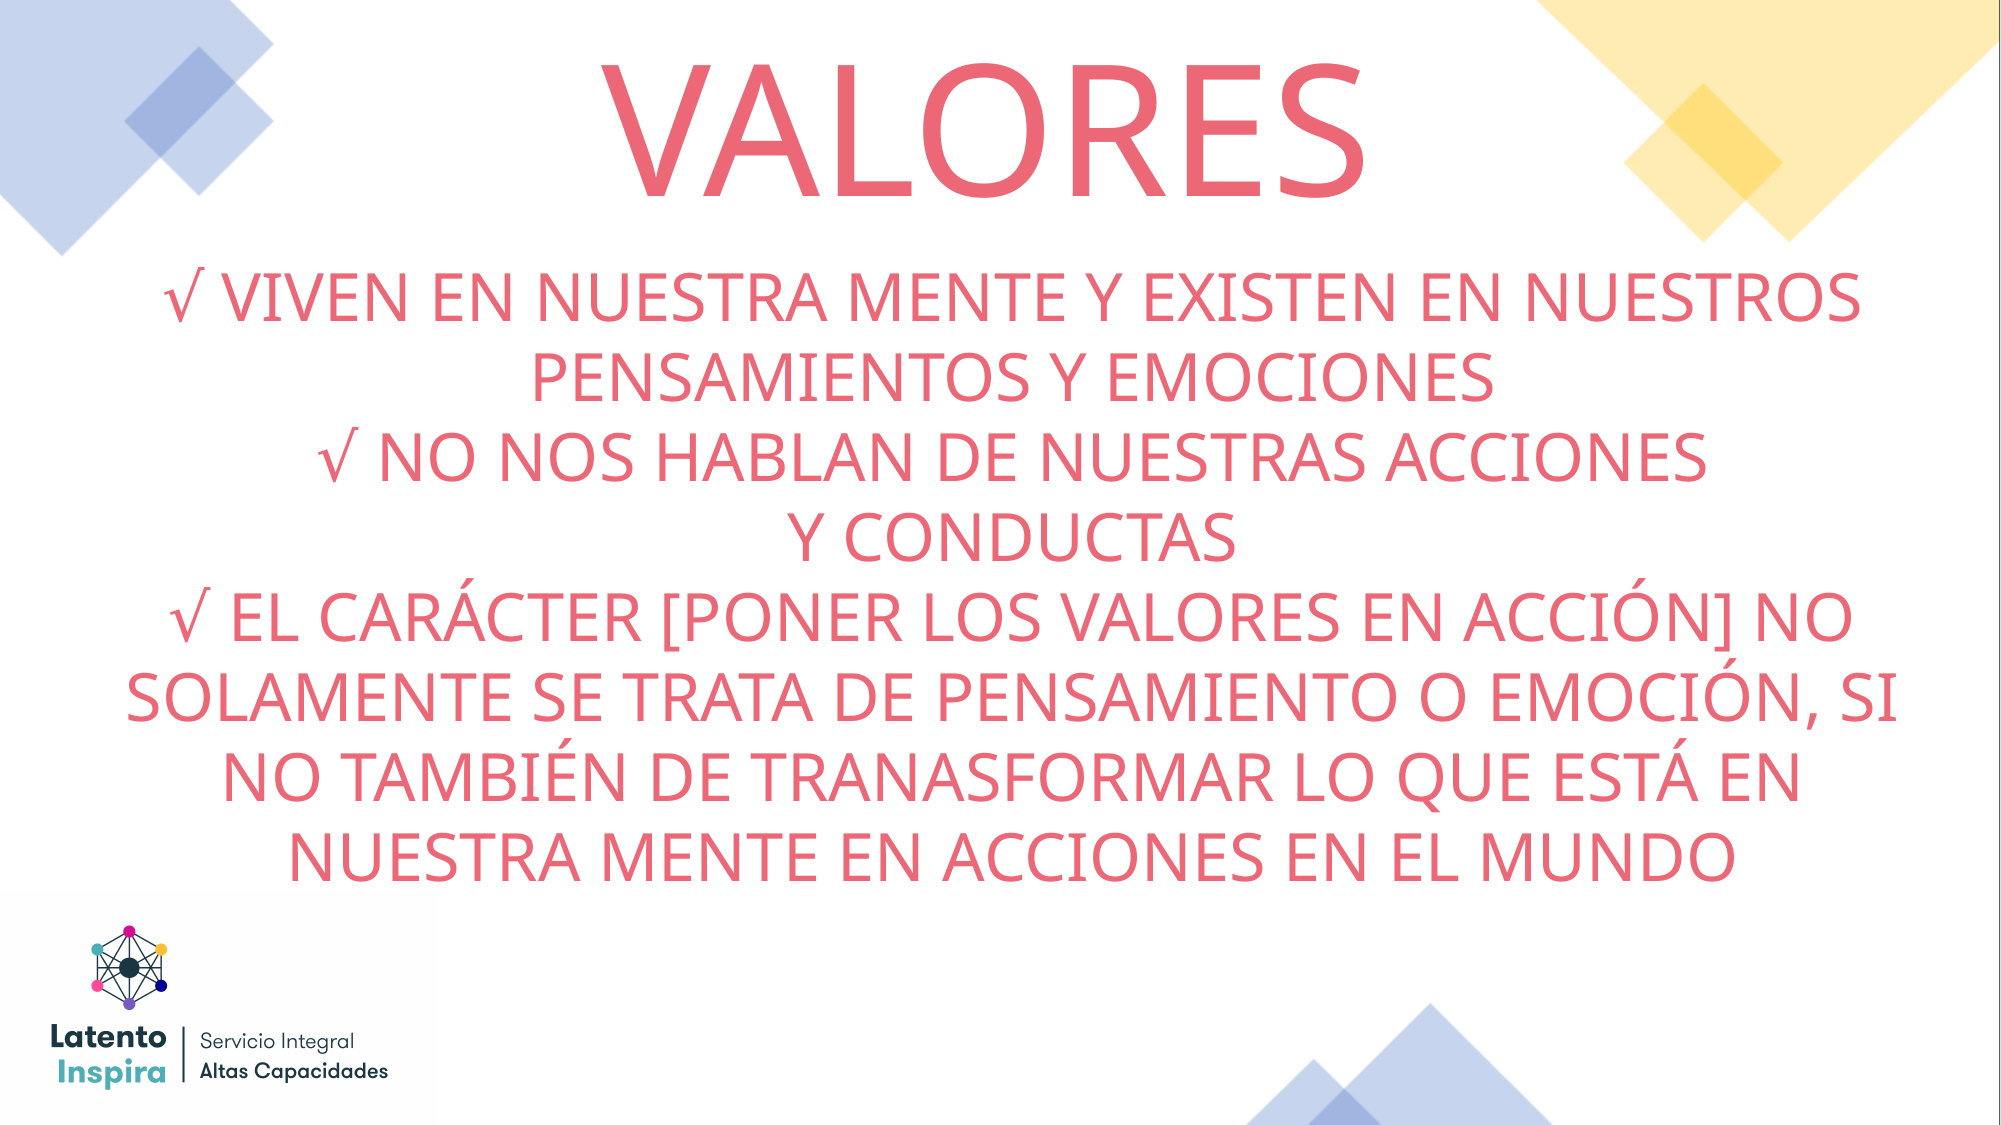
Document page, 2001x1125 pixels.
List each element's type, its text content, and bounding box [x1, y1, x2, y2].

text_box √ VIVEN EN NUESTRA MENTE Y EXISTEN EN NUESTROS PENSAMIENTOS Y EMOCIONES √ NO NOS HABLAN DE NUESTRAS ACCIONES Y CONDUCTAS √ EL CARÁCTER [PONER LOS VALORES EN ACCIÓN] NO SOLAMENTE SE TRATA DE PENSAMIENTO O EMOCIÓN, SI NO TAMBIÉN DE TRANASFORMAR LO QUE ESTÁ EN NUESTRA MENTE EN ACCIONES EN EL MUNDO [54, 247, 1972, 903]
picture [0, 0, 2001, 1125]
text_box VALORES [586, 6, 1484, 241]
